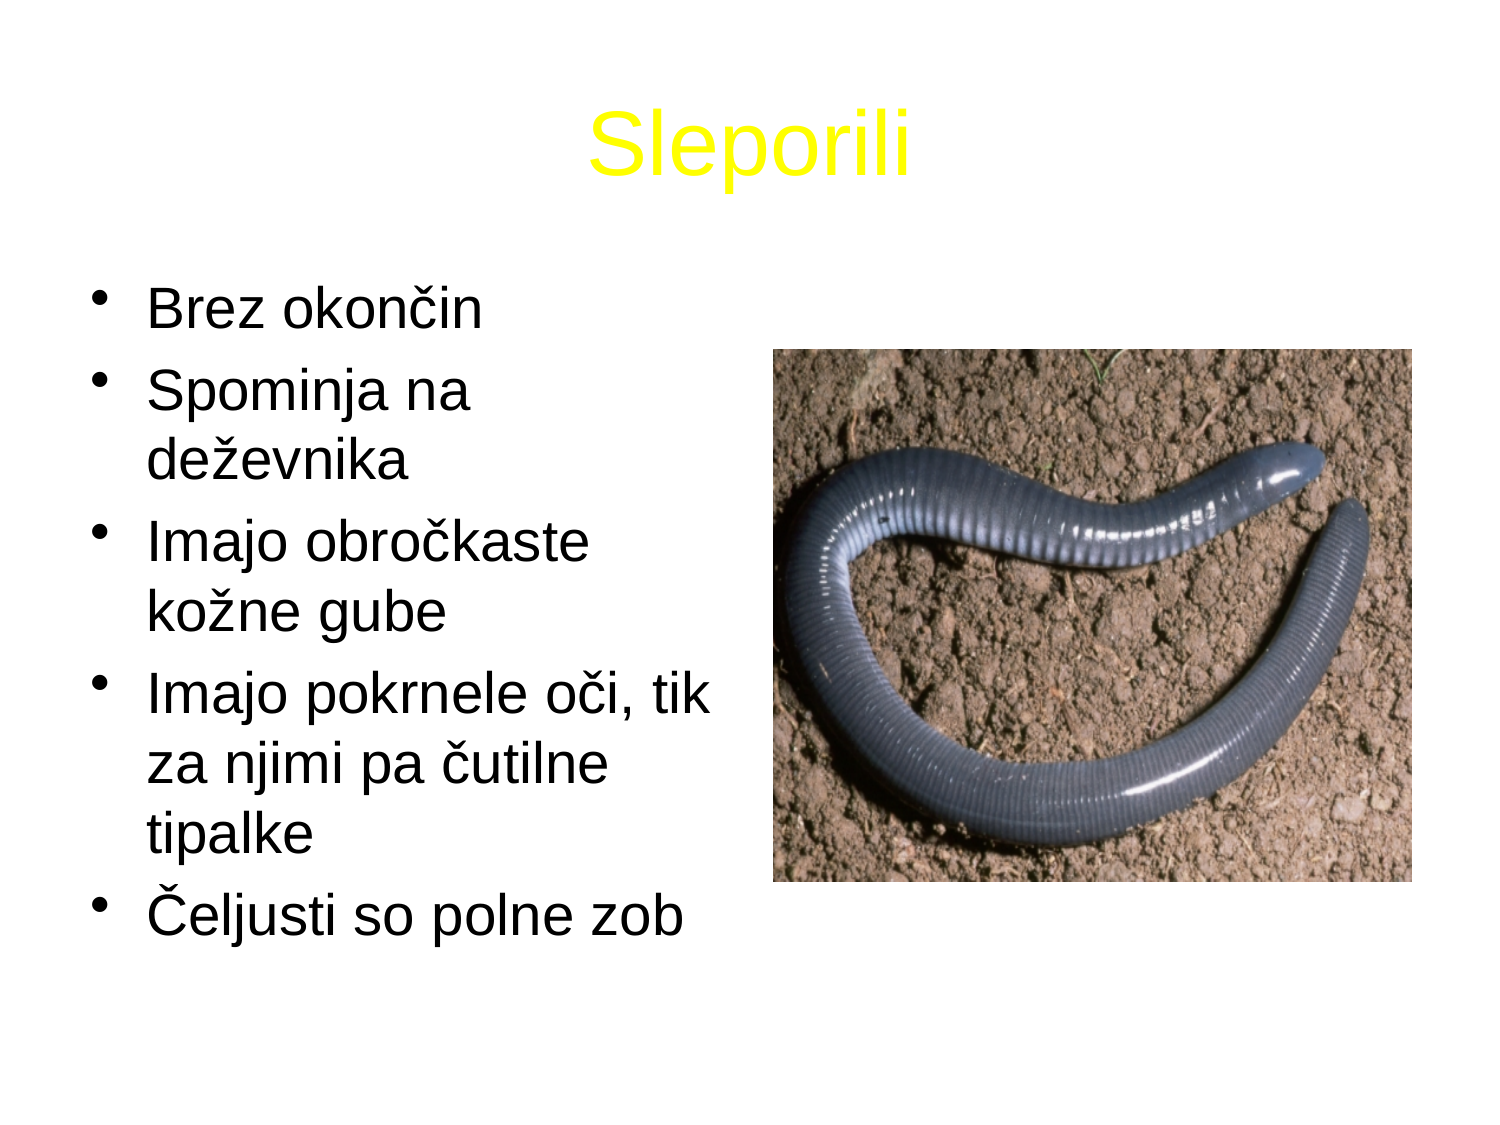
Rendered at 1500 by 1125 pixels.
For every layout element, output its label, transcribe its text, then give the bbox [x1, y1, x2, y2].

title Sleporili [75, 45, 1425, 233]
list Brez okončin Spominja na deževnika Imajo obročkaste kožne gube Imajo pokrnele oči, tik za njimi pa čutilne tipalke Čeljusti so polne zob [75, 262, 738, 1005]
picture [773, 349, 1412, 882]
